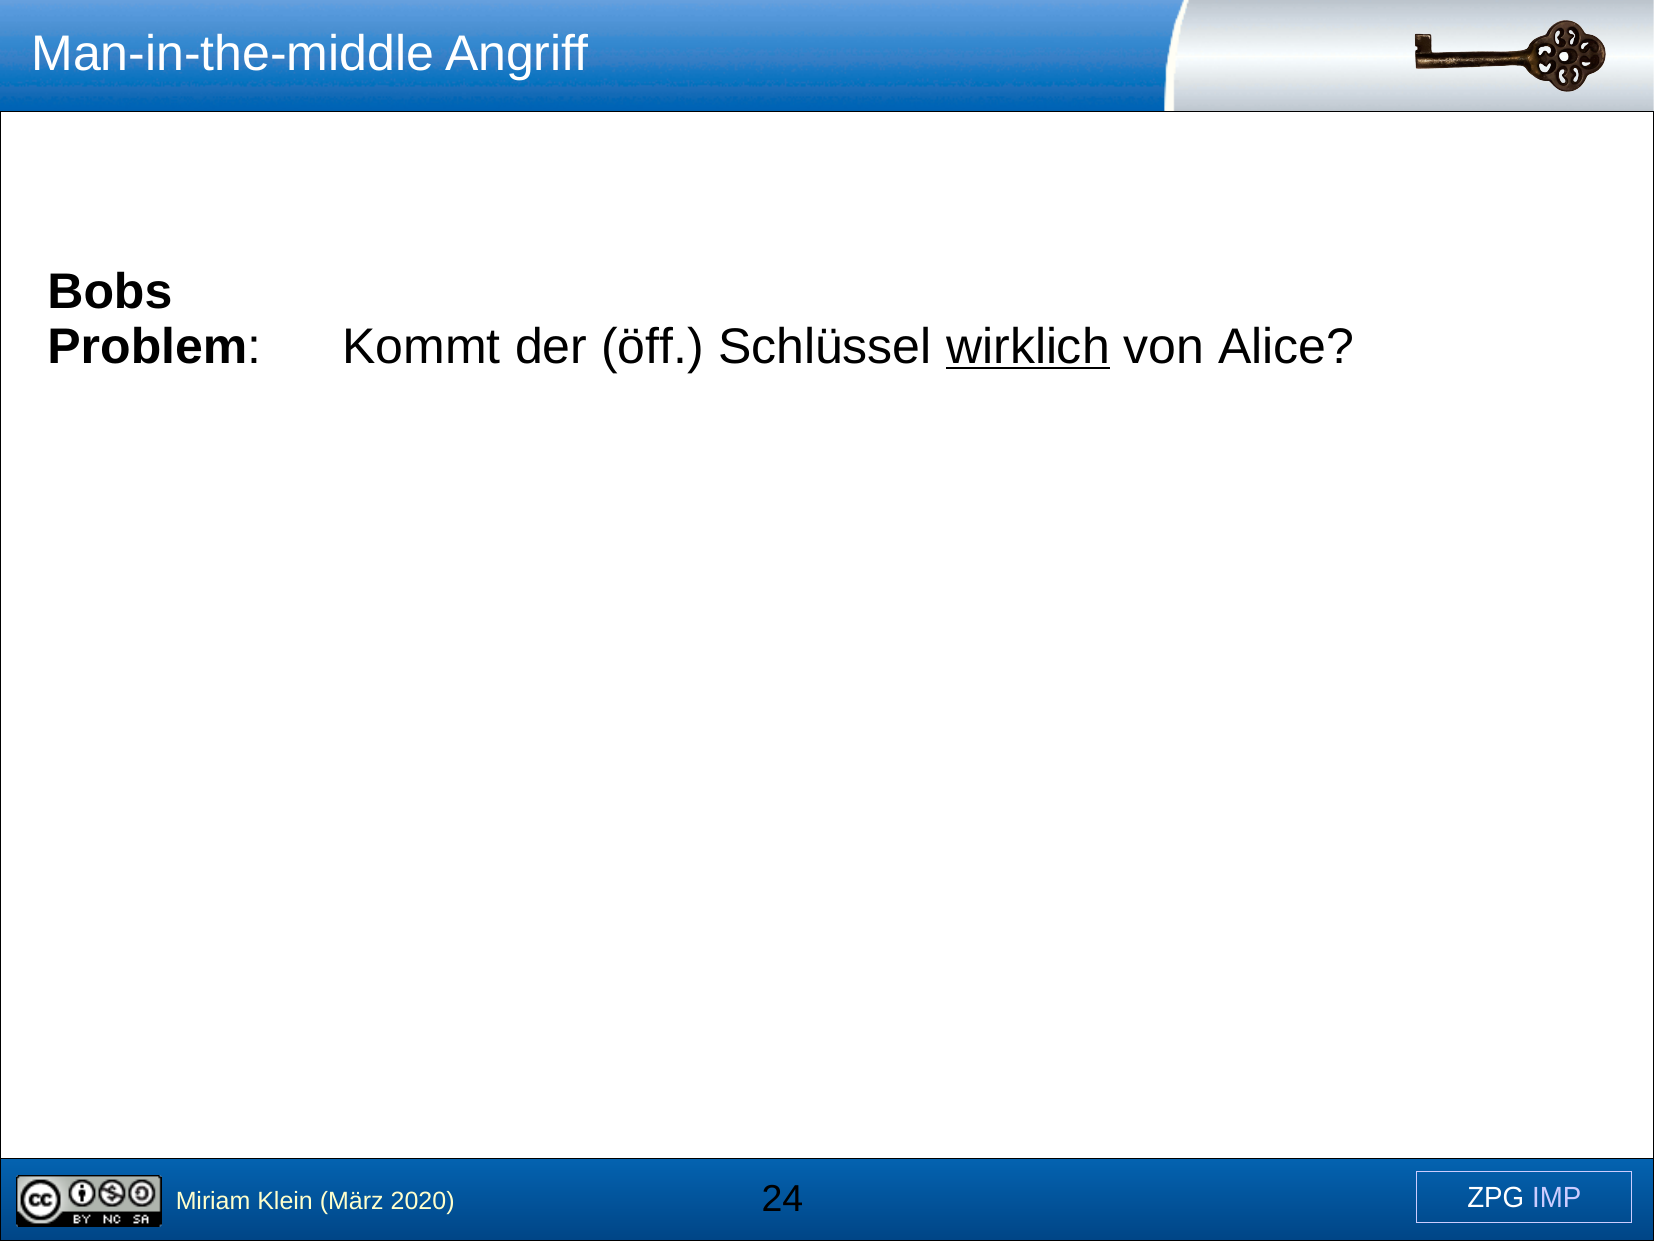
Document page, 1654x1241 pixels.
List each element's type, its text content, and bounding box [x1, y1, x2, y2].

text_box Bobs Problem: Kommt der (öff.) Schlüssel wirklich von Alice? [47, 262, 1596, 817]
picture [16, 1175, 162, 1227]
title Man-in-the-middle Angriff [31, 18, 1151, 89]
picture [0, 0, 1654, 111]
